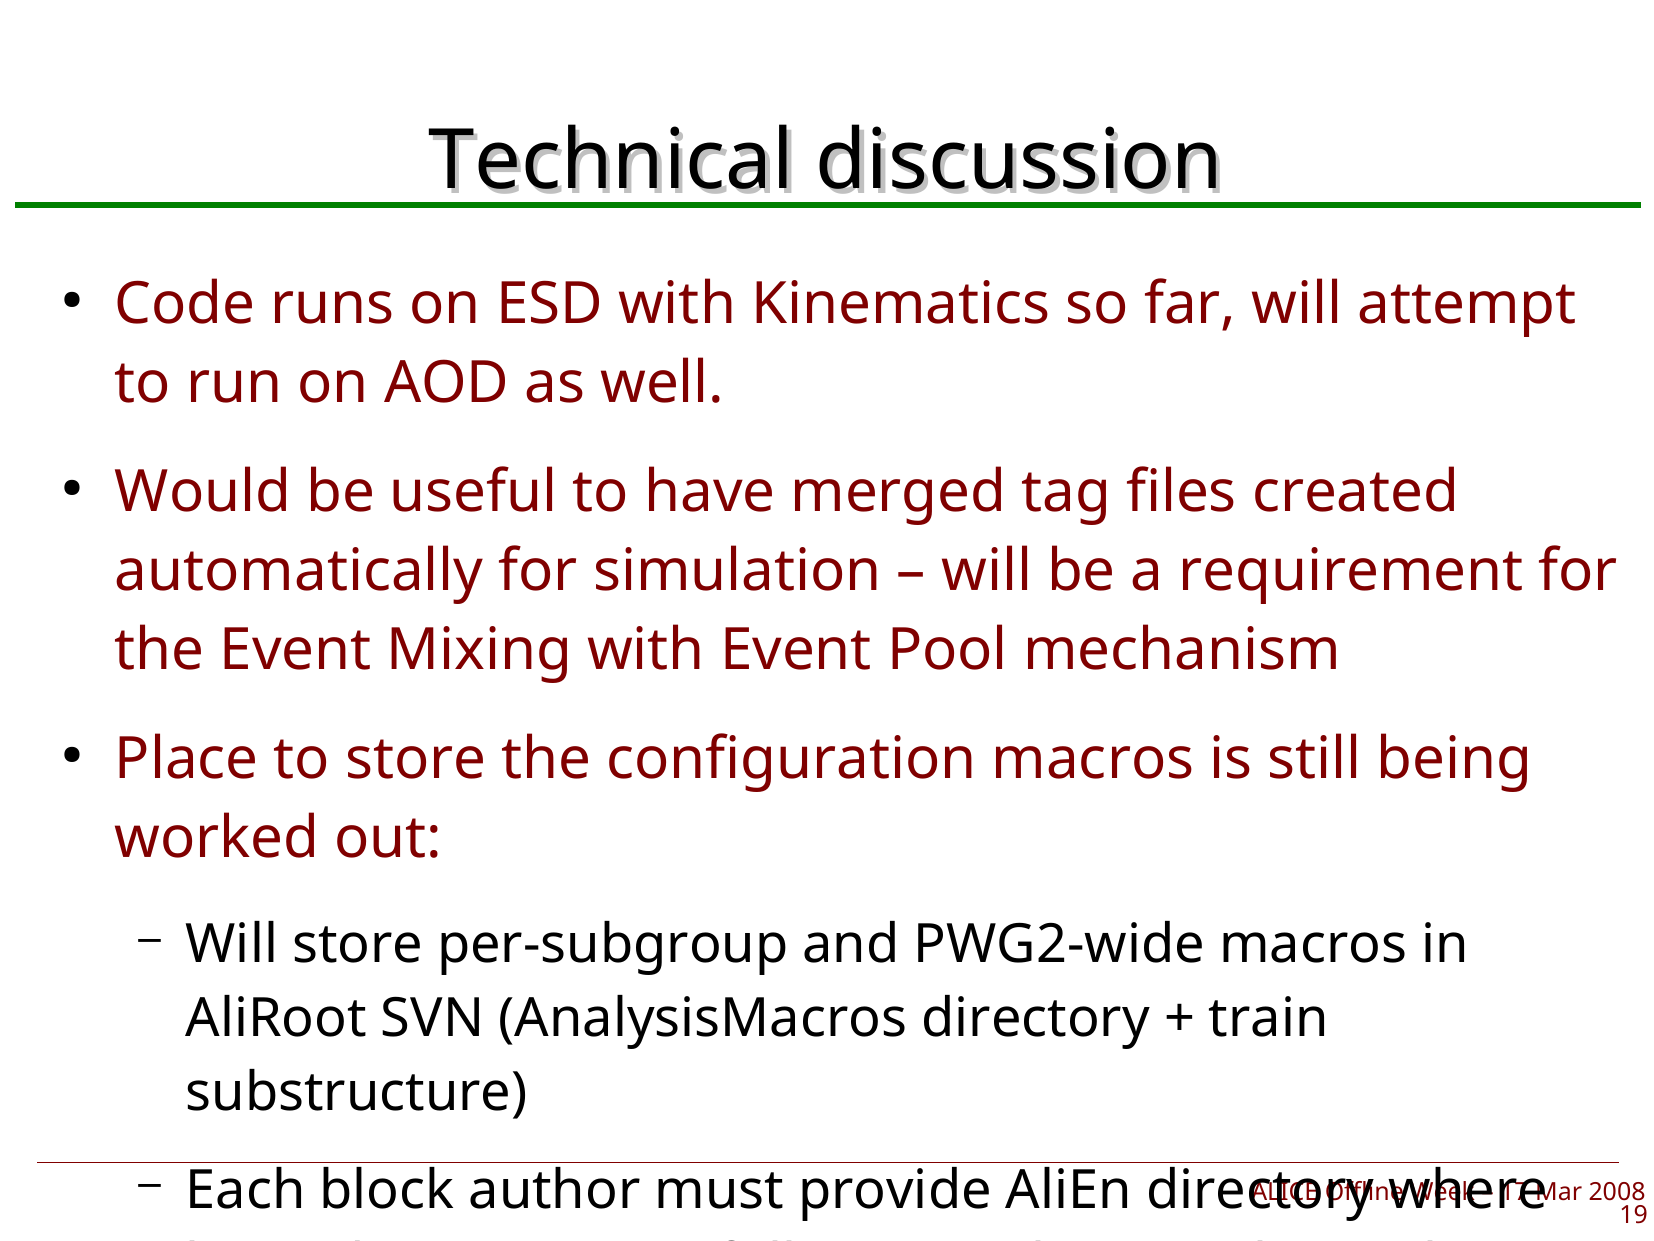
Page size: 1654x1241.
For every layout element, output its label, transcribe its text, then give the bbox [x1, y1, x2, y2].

title Technical discussion [119, 52, 1532, 261]
list Code runs on ESD with Kinematics so far, will attempt to run on AOD as well. Would be useful to have merged tag files created automatically for simulation – will be a requirement for the Event Mixing with Event Pool mechanism Place to store the configuration macros is still being worked out: Will store per-subgroup and PWG2-wide macros in AliRoot SVN (AnalysisMacros directory + train substructure) Each block author must provide AliEn directory where his code was successfully run, with example results [43, 261, 1619, 1128]
